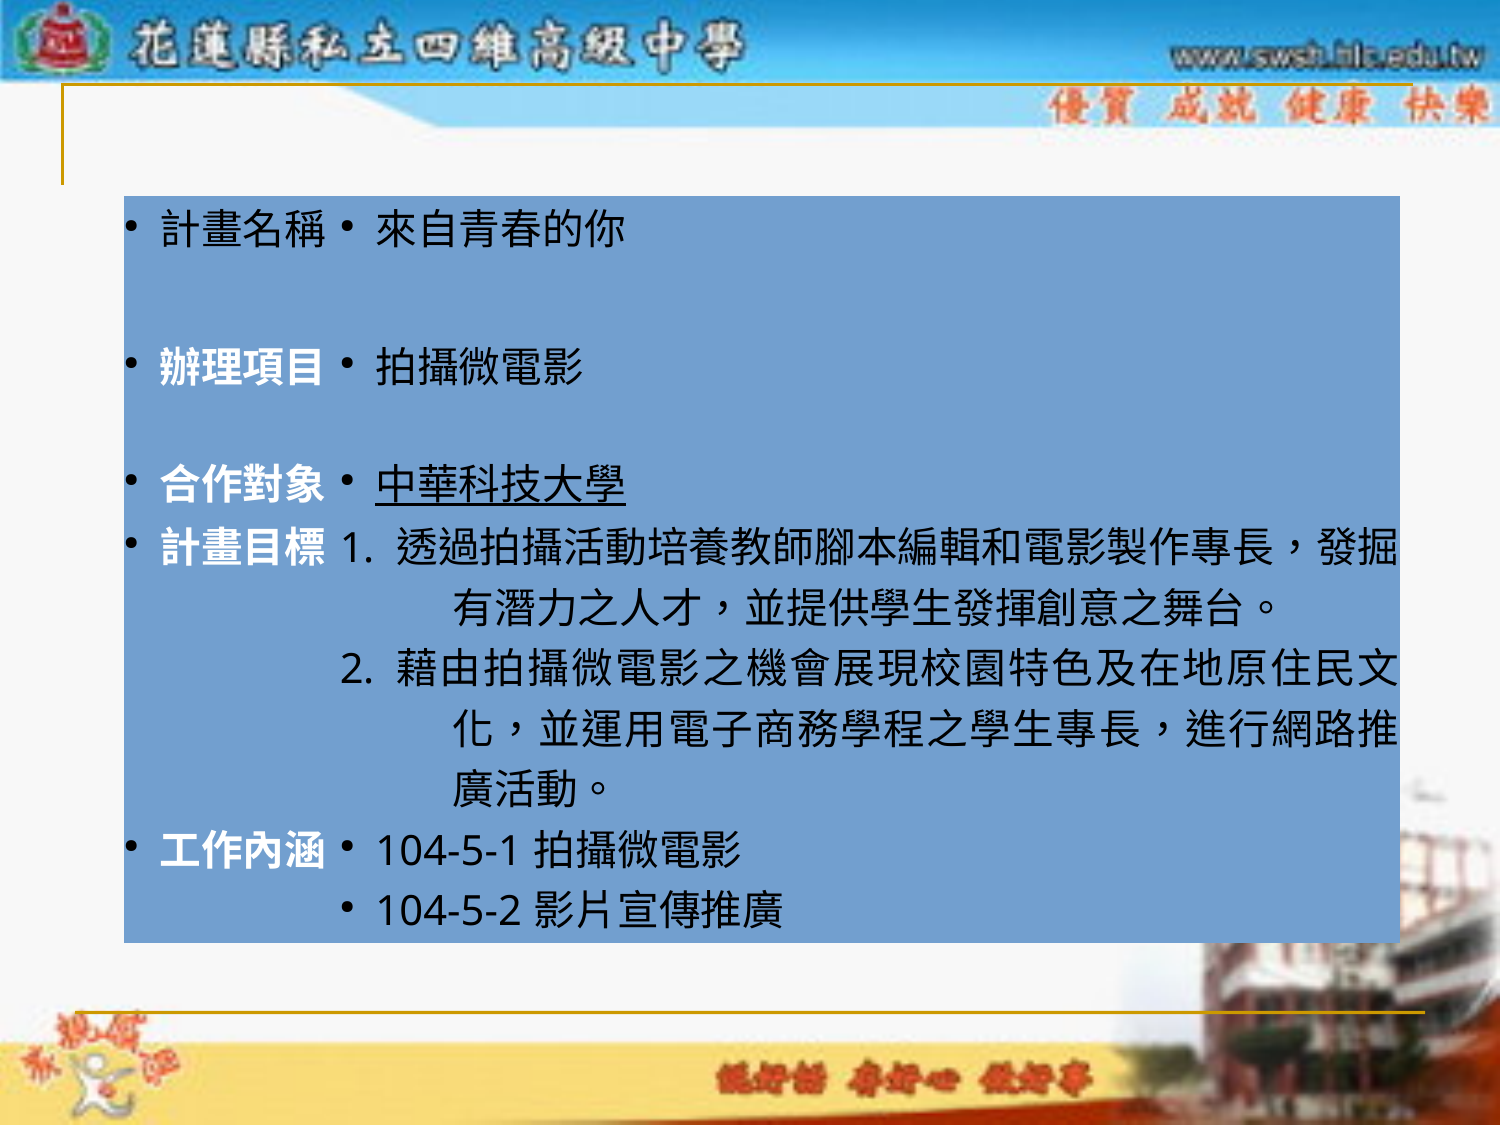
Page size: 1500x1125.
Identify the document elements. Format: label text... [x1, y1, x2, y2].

text_box [1080, 1023, 1431, 1099]
table_cell 104-5-1拍攝微電影 104-5-2影片宣傳推廣 [340, 817, 1400, 943]
table_cell 工作內涵 [124, 817, 340, 943]
table_header 來自青春的你 [340, 196, 1400, 334]
table_cell 拍攝微電影 [340, 334, 1400, 451]
table_cell 計畫目標 [124, 514, 340, 817]
table_cell 中華科技大學 [340, 451, 1400, 514]
text_box P54 [0, 1023, 262, 1099]
table_cell 透過拍攝活動培養教師腳本編輯和電影製作專長，發掘有潛力之人才，並提供學生發揮創意之舞台。 藉由拍攝微電影之機會展現校園特色及在地原住民文化，並運用電子商務學程之學生專長，進行網路推廣活動。 [340, 514, 1400, 817]
table_cell 合作對象 [124, 451, 340, 514]
table_cell 辦理項目 [124, 334, 340, 451]
table_header 計畫名稱 [124, 196, 340, 334]
